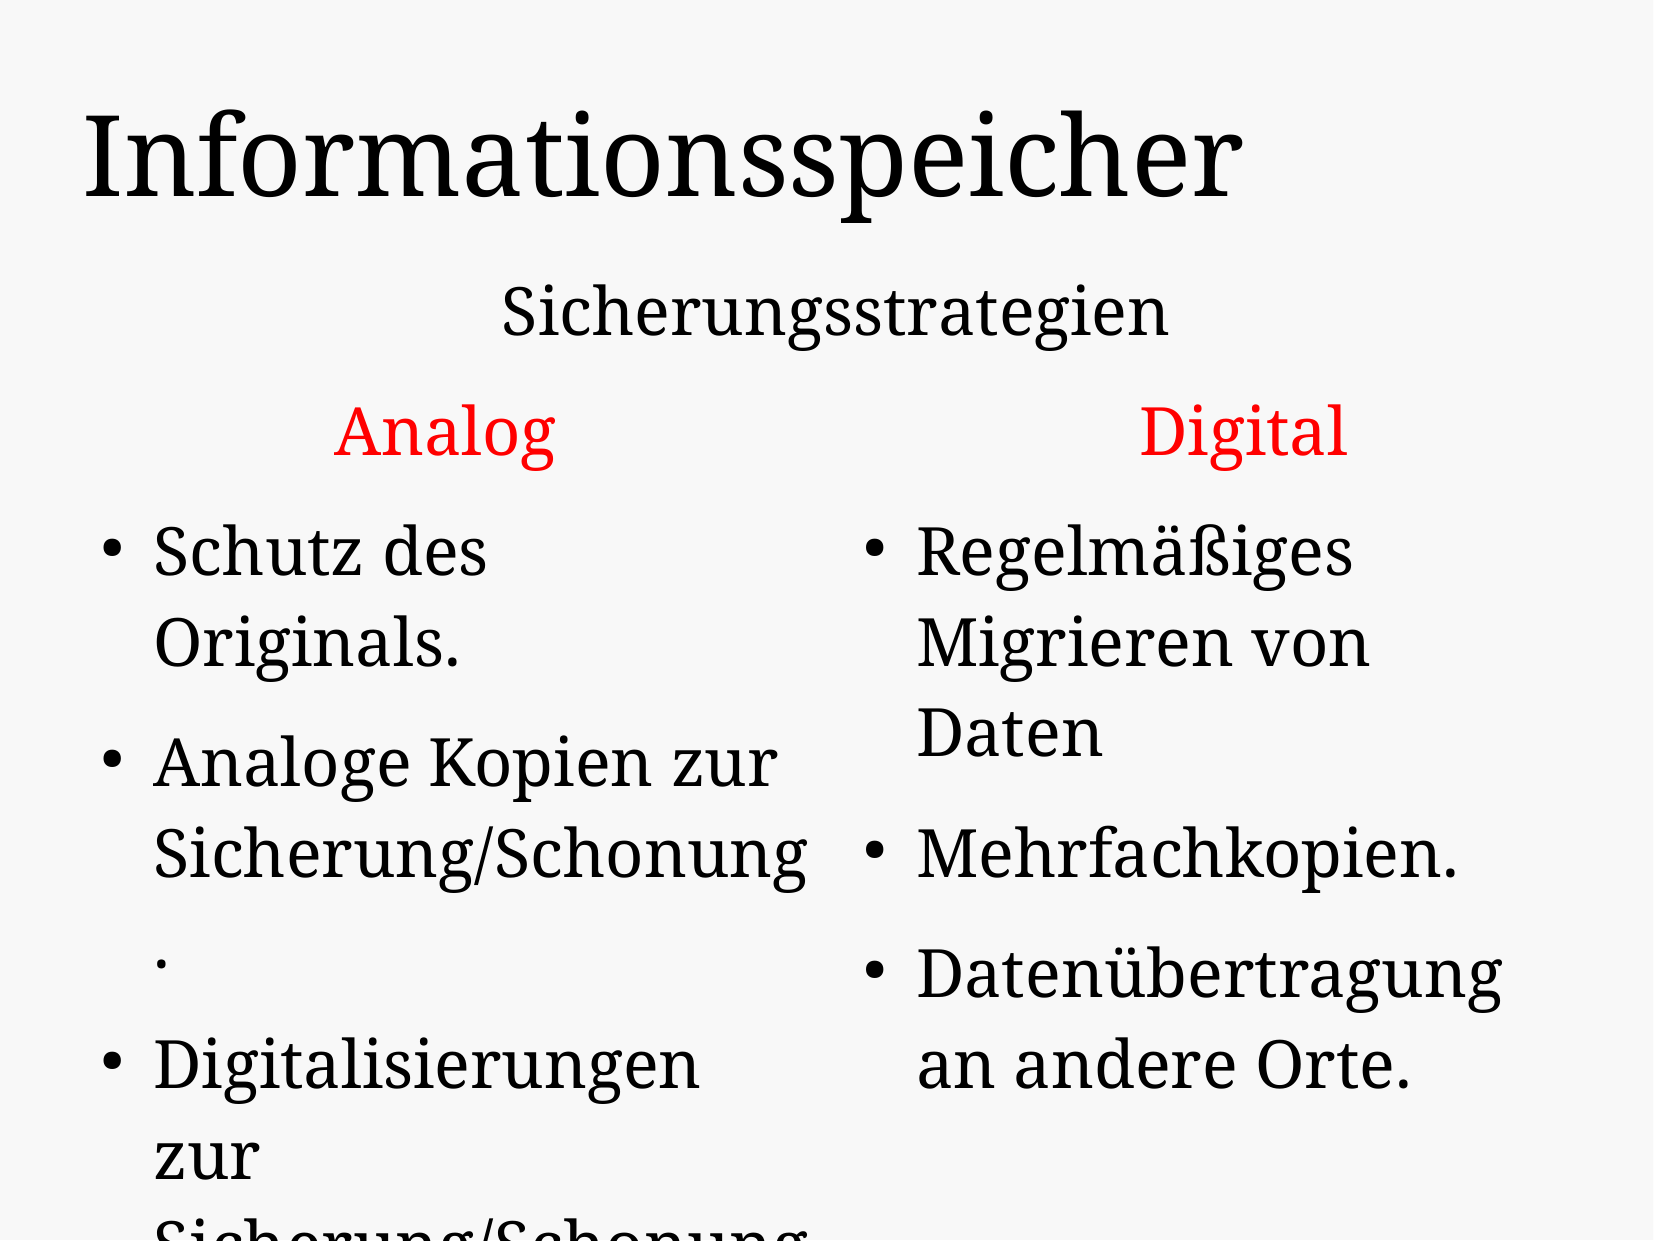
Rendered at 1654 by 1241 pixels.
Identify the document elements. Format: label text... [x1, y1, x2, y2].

text_box Sicherungsstrategien [501, 264, 1211, 355]
list Analog Schutz des Originals. Analoge Kopien zur Sicherung/Schonung. Digitalisierungen zur Sicherung/Schonung. [82, 383, 809, 1133]
list Digital Regelmäßiges Migrieren von Daten Mehrfachkopien. Datenübertragung an andere Orte. [845, 383, 1572, 1109]
title Informationsspeicher [82, 49, 1571, 257]
